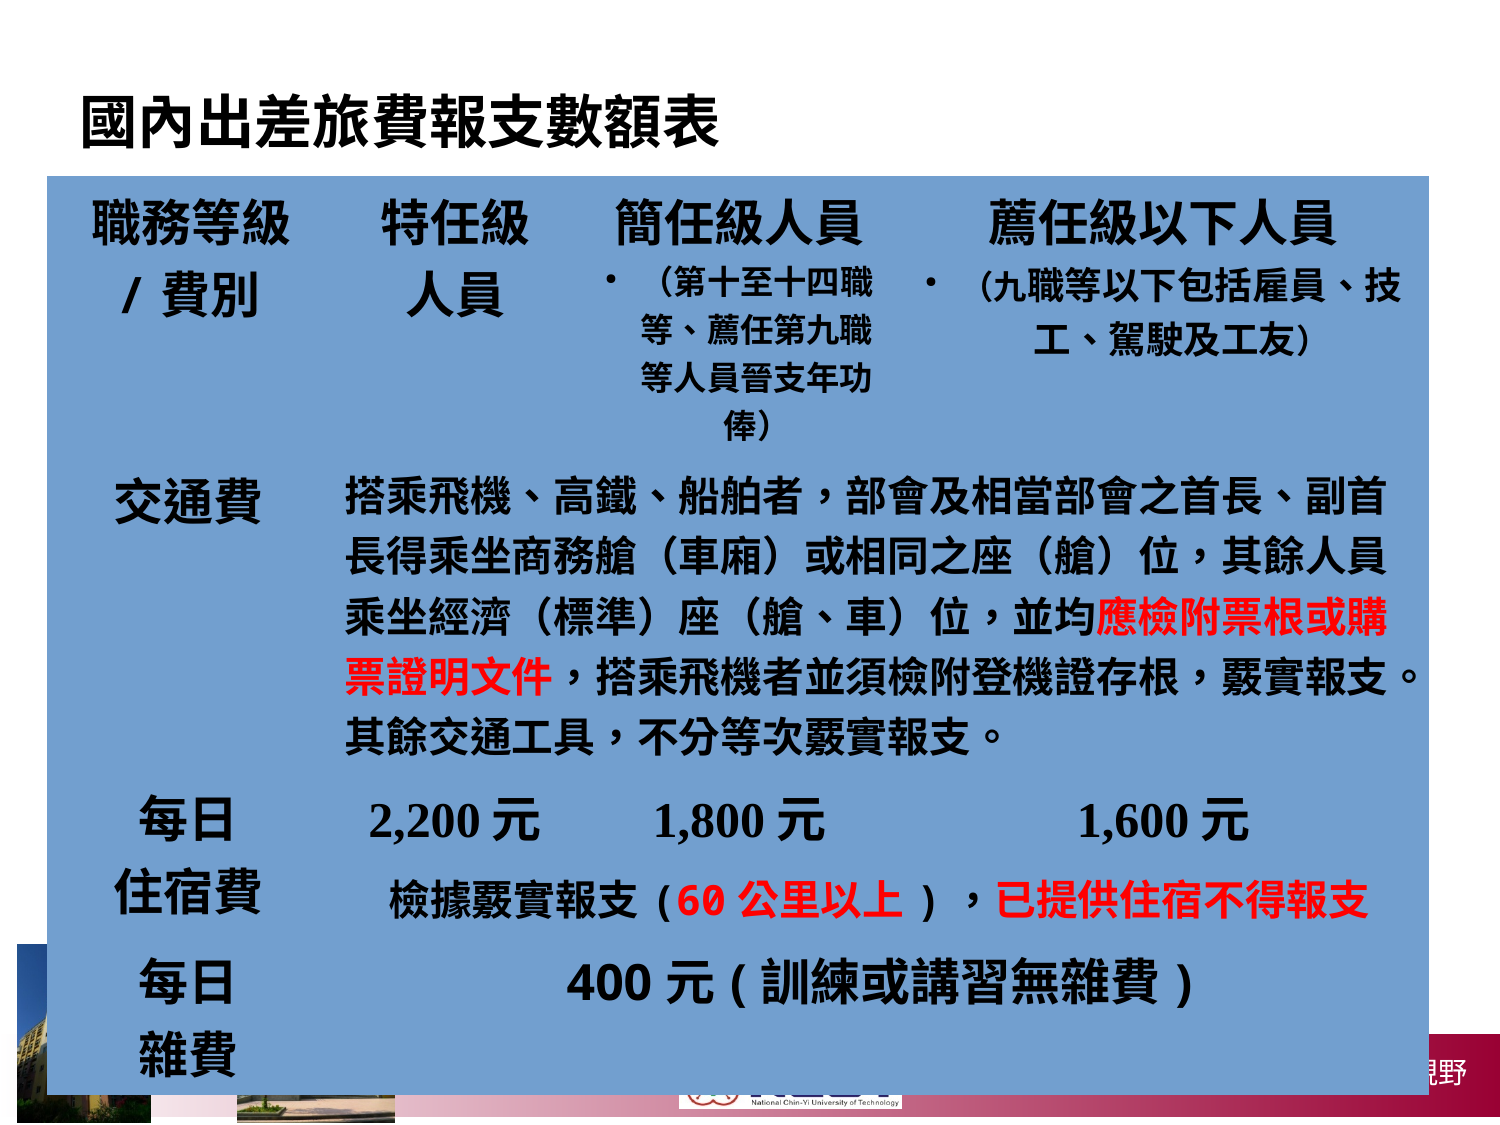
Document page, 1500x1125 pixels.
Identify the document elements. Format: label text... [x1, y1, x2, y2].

table_cell 400元(訓練或講習無雜費) [330, 935, 1429, 1095]
table_cell 1,600元 [898, 772, 1429, 860]
table_header 薦任級以下人員 （九職等以下包括雇員、技工、駕駛及工友） [898, 176, 1429, 455]
table_cell 每日 住宿費 [47, 772, 330, 935]
table_cell 檢據覈實報支(60公里以上)，已提供住宿不得報支 [330, 860, 1429, 935]
text_box [75, 1095, 426, 1103]
table_header 職務等級/費別 [47, 176, 330, 455]
text_box 國內出差旅費報支數額表 [64, 78, 940, 165]
table_cell 每日 雜費 [47, 935, 330, 1095]
table_cell 搭乘飛機、高鐵、船舶者，部會及相當部會之首長、副首長得乘坐商務艙（車廂）或相同之座（艙）位，其餘人員乘坐經濟（標準）座（艙、車）位，並均應檢附票根或購票證明文件，搭乘飛機者並須檢附登機證存根，覈實報支。其餘交通工具，不分等次覈實報支。 [330, 455, 1429, 772]
table_cell 交通費 [47, 455, 330, 772]
table_cell 1,800元 [580, 772, 898, 860]
table_cell 2,200元 [330, 772, 580, 860]
table_header 簡任級人員 （第十至十四職等、薦任第九職等人員晉支年功俸） [580, 176, 898, 455]
table_header 特任級 人員 [330, 176, 580, 455]
